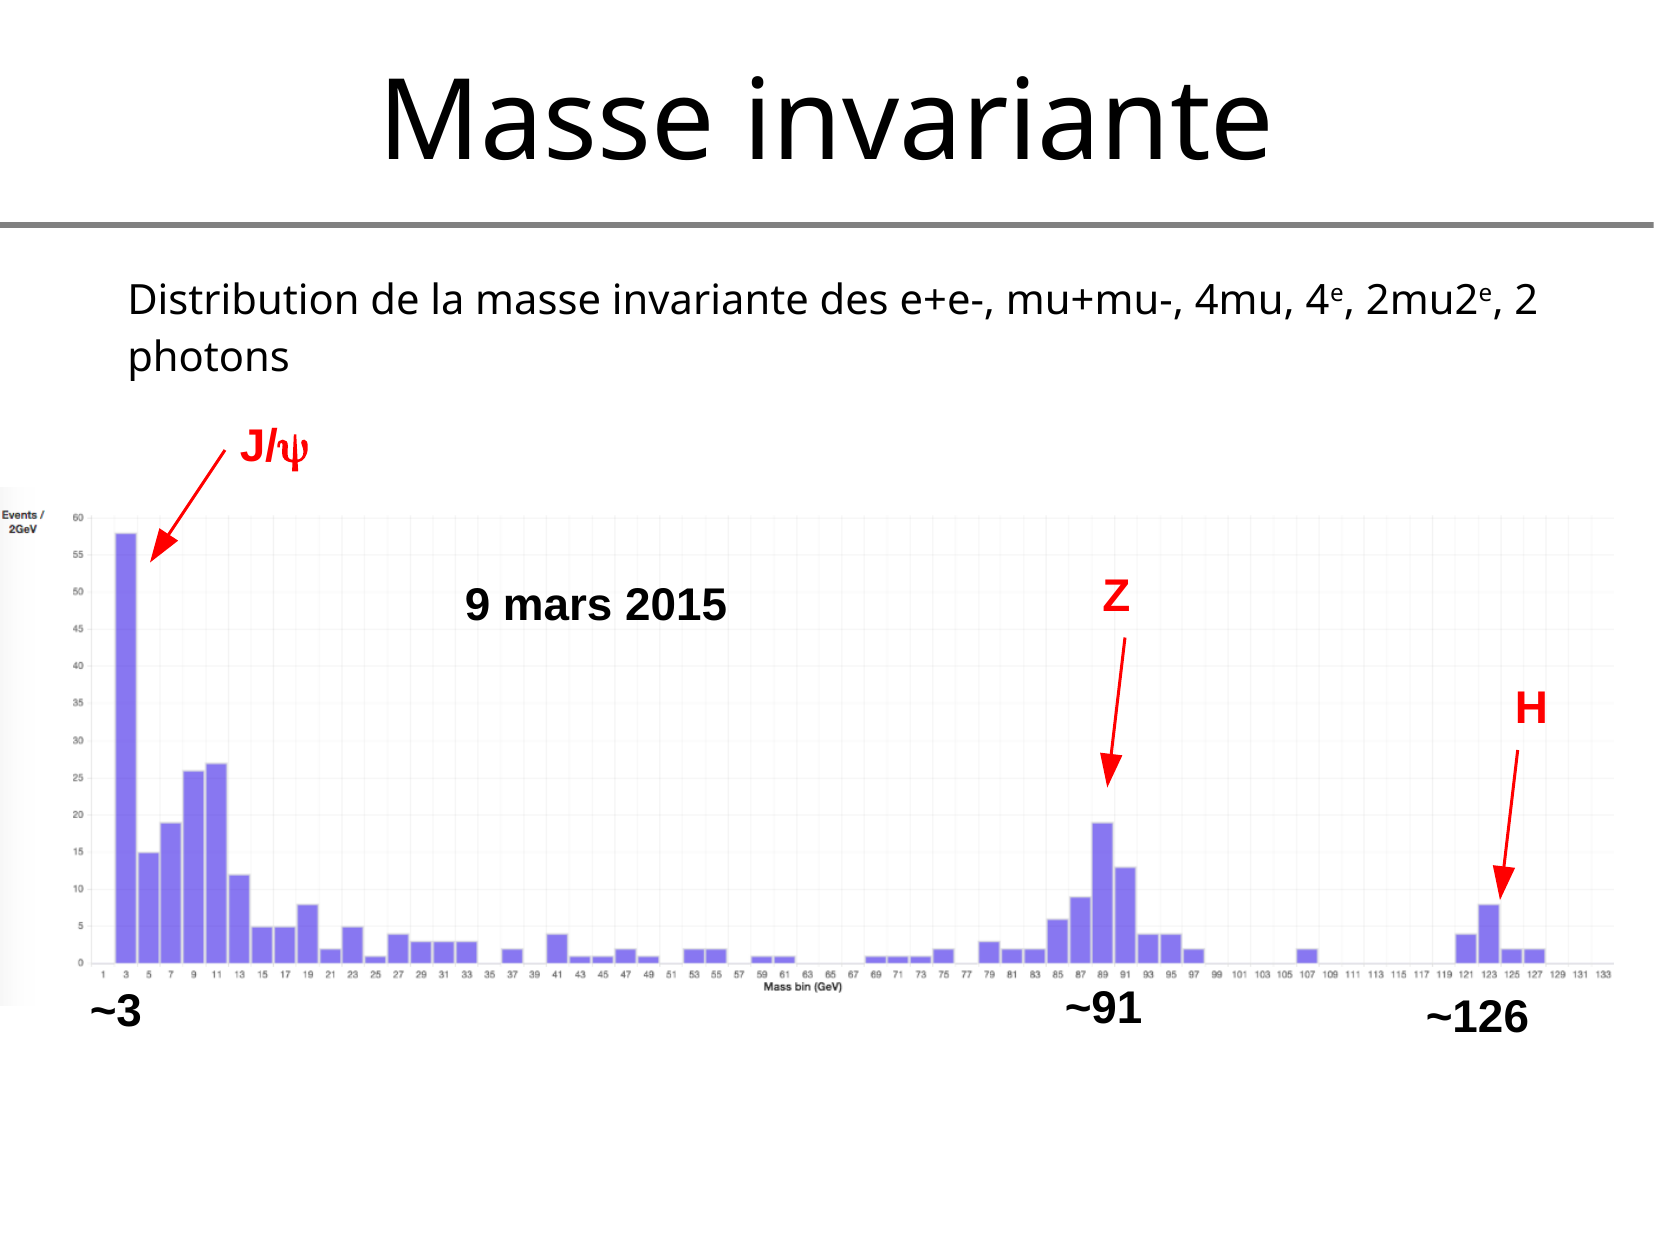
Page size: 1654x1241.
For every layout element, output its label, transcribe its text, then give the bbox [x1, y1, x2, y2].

text_box Z [1087, 562, 1276, 629]
text_box H [1500, 675, 1654, 742]
text_box 9 mars 2015 [450, 571, 976, 638]
text_box ~126 [1411, 983, 1599, 1051]
text_box ~91 [1050, 975, 1163, 1042]
text_box J/ψ [225, 412, 413, 483]
text_box Distribution de la masse invariante des e+e-, mu+mu-, 4mu, 4e, 2mu2e, 2 photons [112, 262, 1576, 328]
picture [0, 487, 1614, 1006]
text_box ~3 [75, 978, 188, 1045]
text_box Masse invariante [0, 31, 1654, 176]
